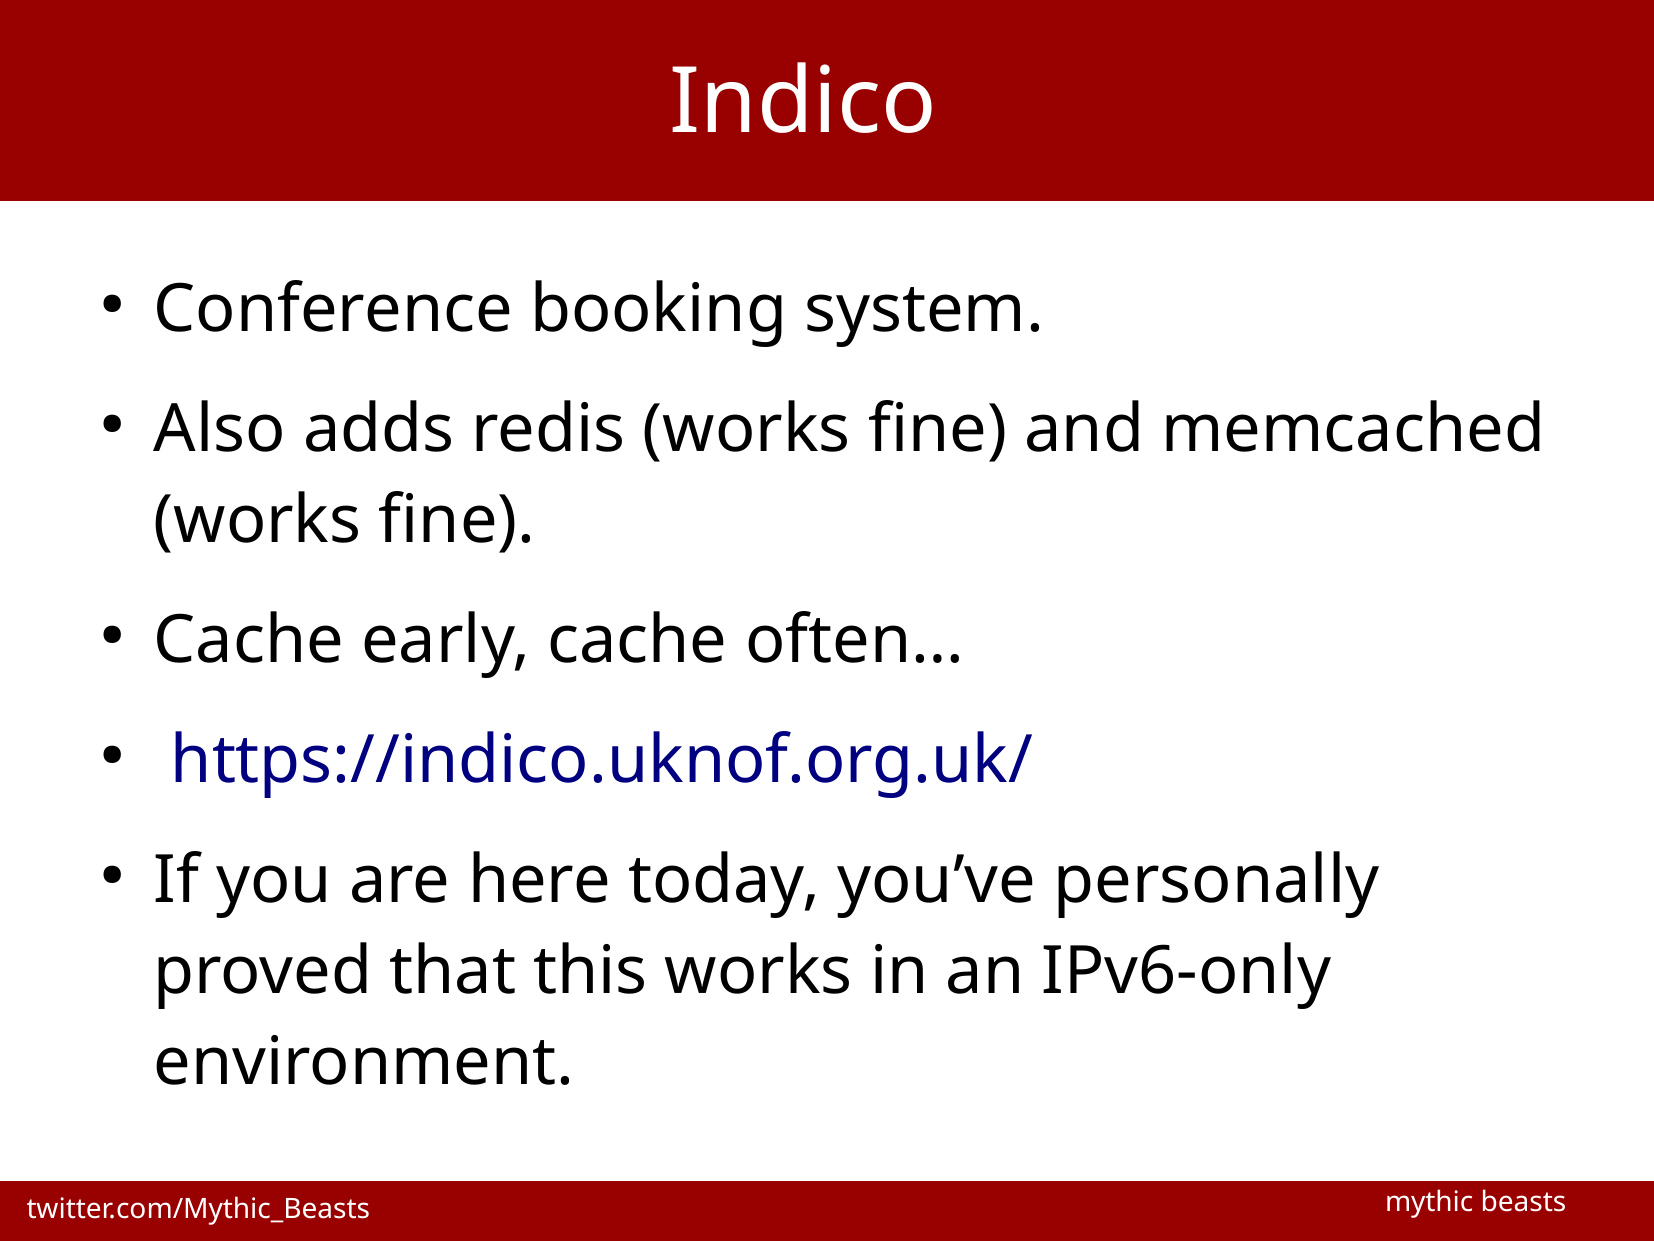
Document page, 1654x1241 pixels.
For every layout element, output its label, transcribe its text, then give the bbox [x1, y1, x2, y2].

title Indico [59, 0, 1548, 201]
list Conference booking system. Also adds redis (works fine) and memcached (works fine). Cache early, cache often… https://indico.uknof.org.uk/ If you are here today, you’ve personally proved that this works in an IPv6-only environment. [82, 259, 1571, 1063]
